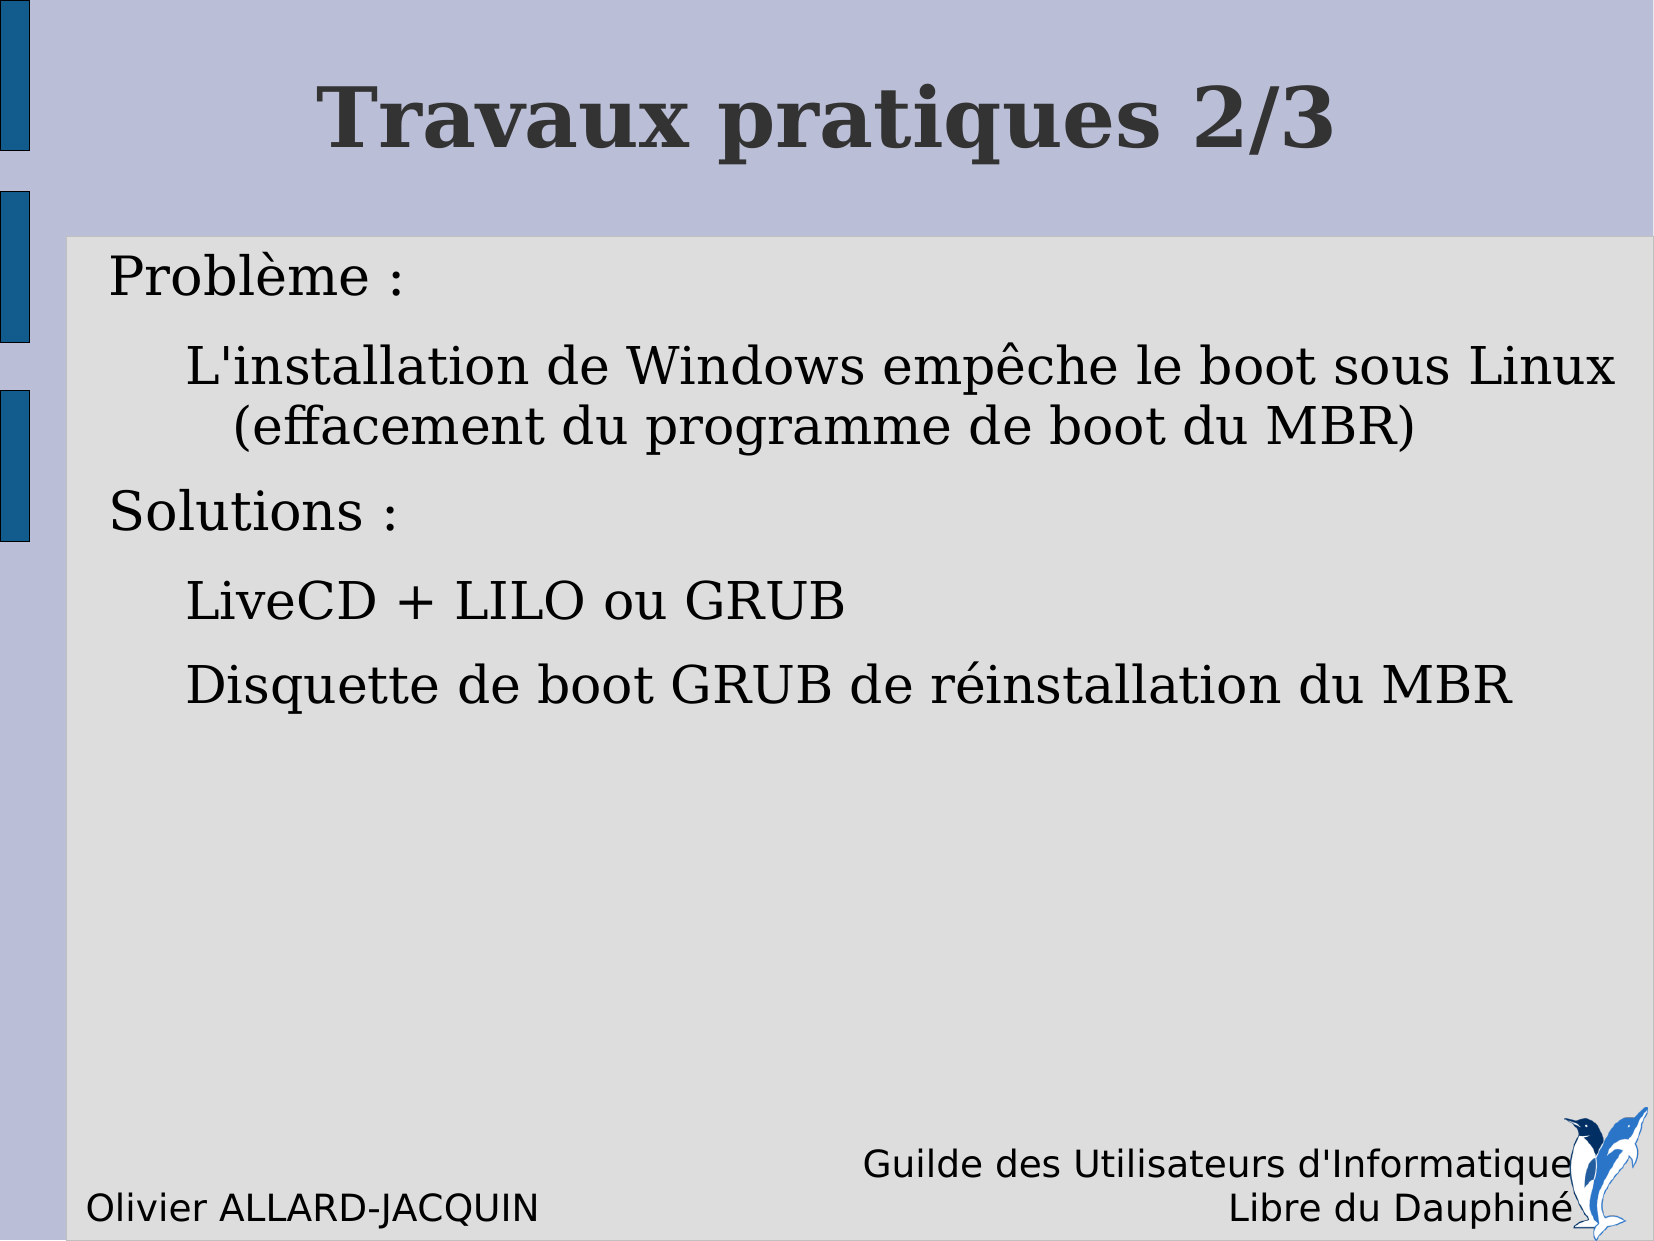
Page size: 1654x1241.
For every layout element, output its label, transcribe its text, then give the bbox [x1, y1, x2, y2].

picture [1564, 1107, 1648, 1241]
title Travaux pratiques 2/3 [121, 14, 1534, 222]
list Problème : L'installation de Windows empêche le boot sous Linux (effacement du programme de boot du MBR) Solutions : LiveCD + LILO ou GRUB Disquette de boot GRUB de réinstallation du MBR [90, 245, 1628, 1132]
